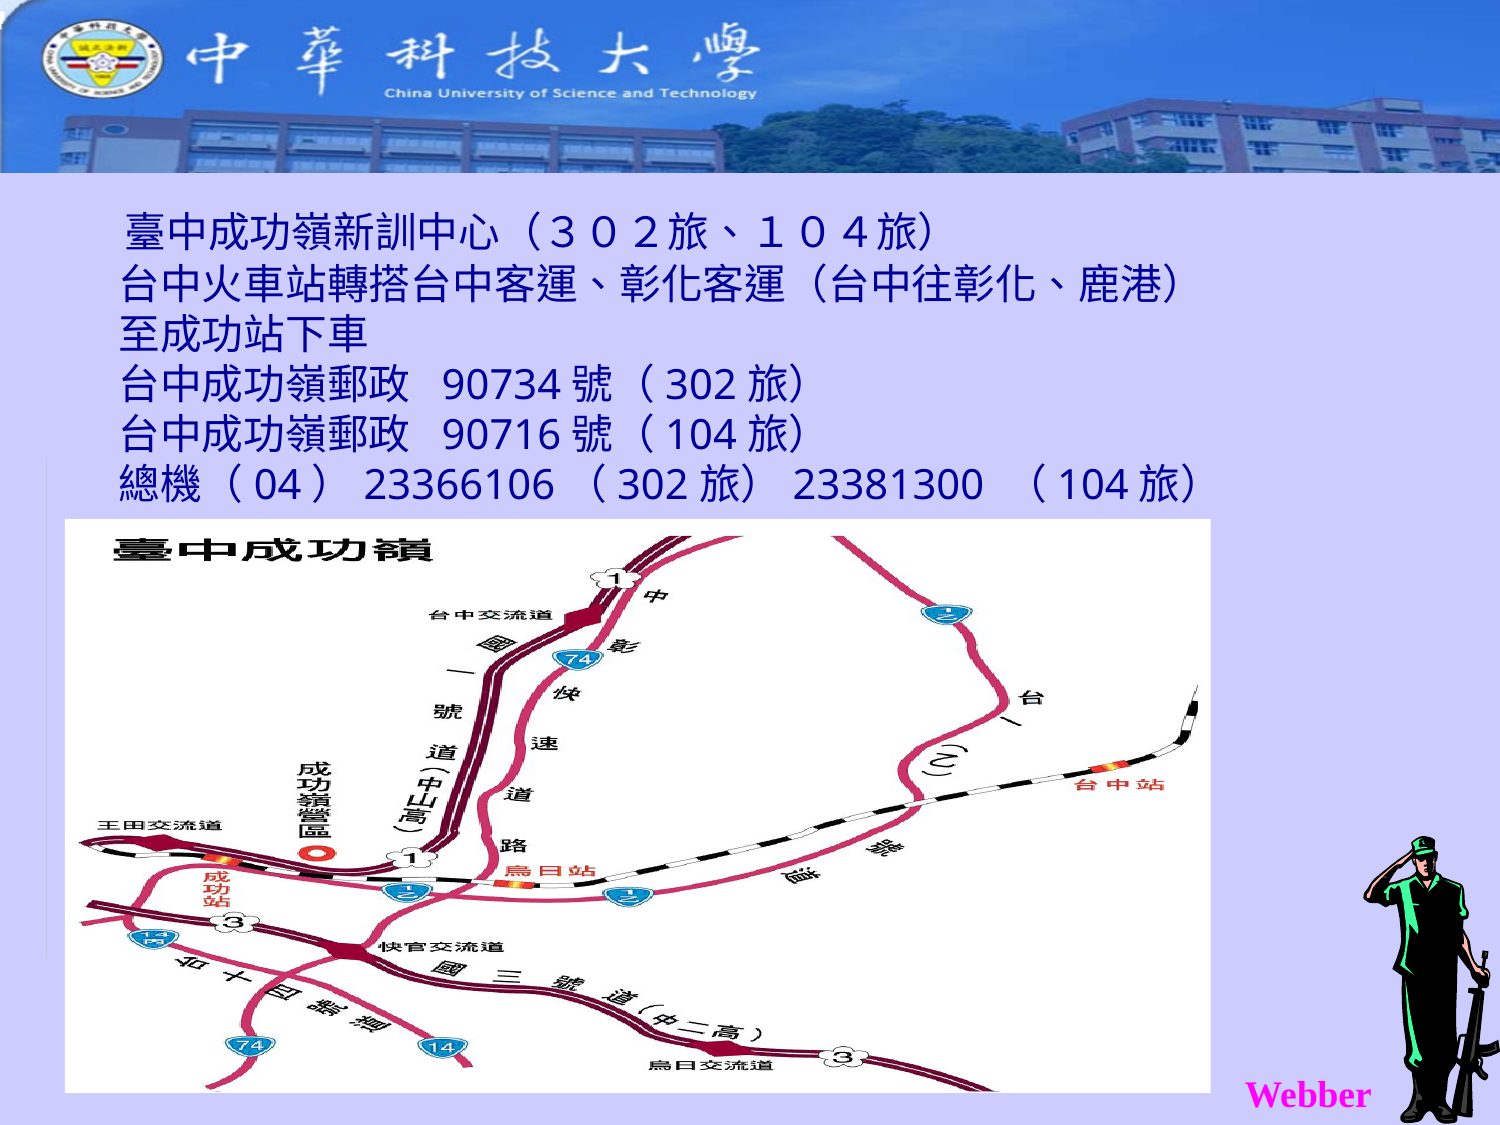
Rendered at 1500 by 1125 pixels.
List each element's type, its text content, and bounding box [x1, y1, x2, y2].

text_box Webber [1229, 1062, 1407, 1123]
picture [1363, 835, 1500, 1125]
picture [64, 519, 1211, 1093]
text_box 臺中成功嶺新訓中心（３０２旅、１０４旅） 台中火車站轉搭台中客運、彰化客運（台中往彰化、鹿港） 至成功站下車 台中成功嶺郵政 90734號（302旅） 台中成功嶺郵政 90716號（104旅） 總機（04）23366106（302旅）23381300 （104旅） [73, 190, 1453, 515]
picture [0, 0, 1500, 173]
